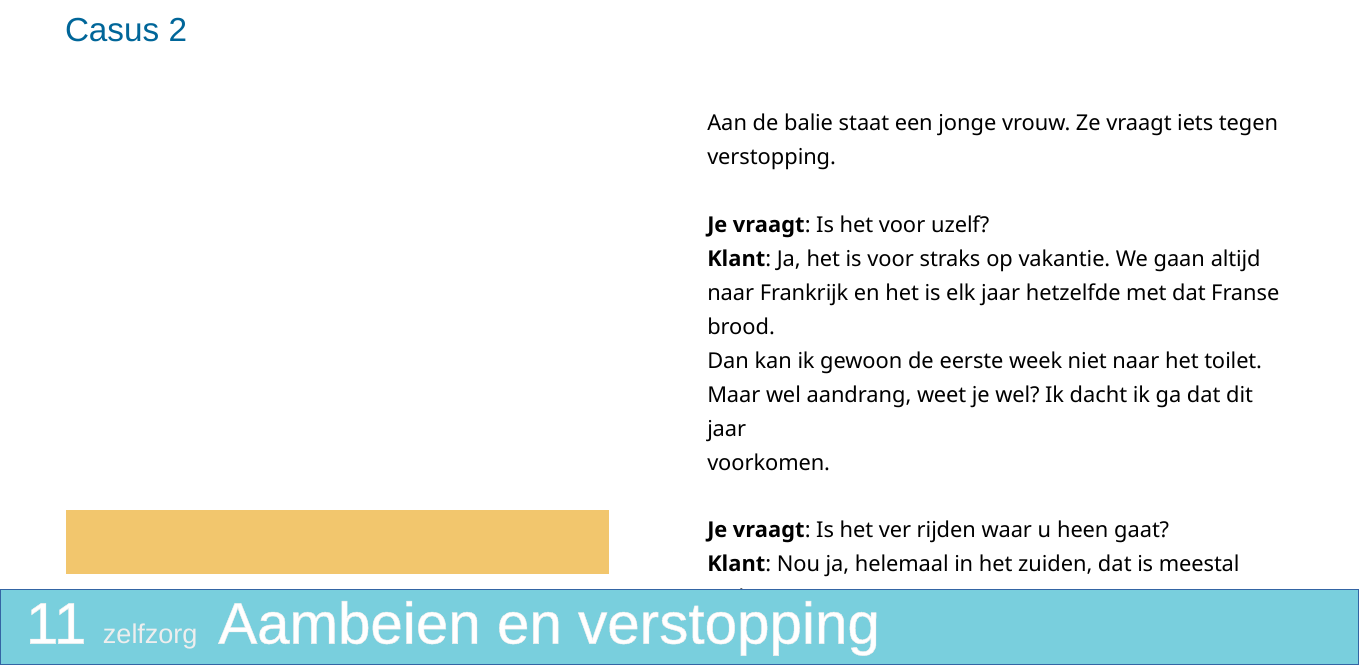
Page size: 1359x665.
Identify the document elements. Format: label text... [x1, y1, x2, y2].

title 11 zelfzorg Aambeien en verstopping [26, 590, 993, 665]
text_box [0, 589, 1359, 665]
title Casus 2 [65, 11, 1288, 86]
text_box Aan de balie staat een jonge vrouw. Ze vraagt iets tegen verstopping. Je vraagt: Is het voor uzelf? Klant: Ja, het is voor straks op vakantie. We gaan altijd naar Frankrijk en het is elk jaar hetzelfde met dat Franse brood. Dan kan ik gewoon de eerste week niet naar het toilet. Maar wel aandrang, weet je wel? Ik dacht ik ga dat dit jaar voorkomen. Je vraagt: Is het ver rijden waar u heen gaat? Klant: Nou ja, helemaal in het zuiden, dat is meestal toch wel anderhalve dag rijden, zeg maar twee dagen. Nou en onderweg op die Franse parkeerplaatsen gaat het al helemaal niet met die toiletten waar je moet staan. Ja en als we d'r dan zijn dan wil het niet. Echt heel vervelend. Dus ik dacht, dan maar een pilletje. [692, 95, 1302, 589]
picture [66, 118, 609, 574]
